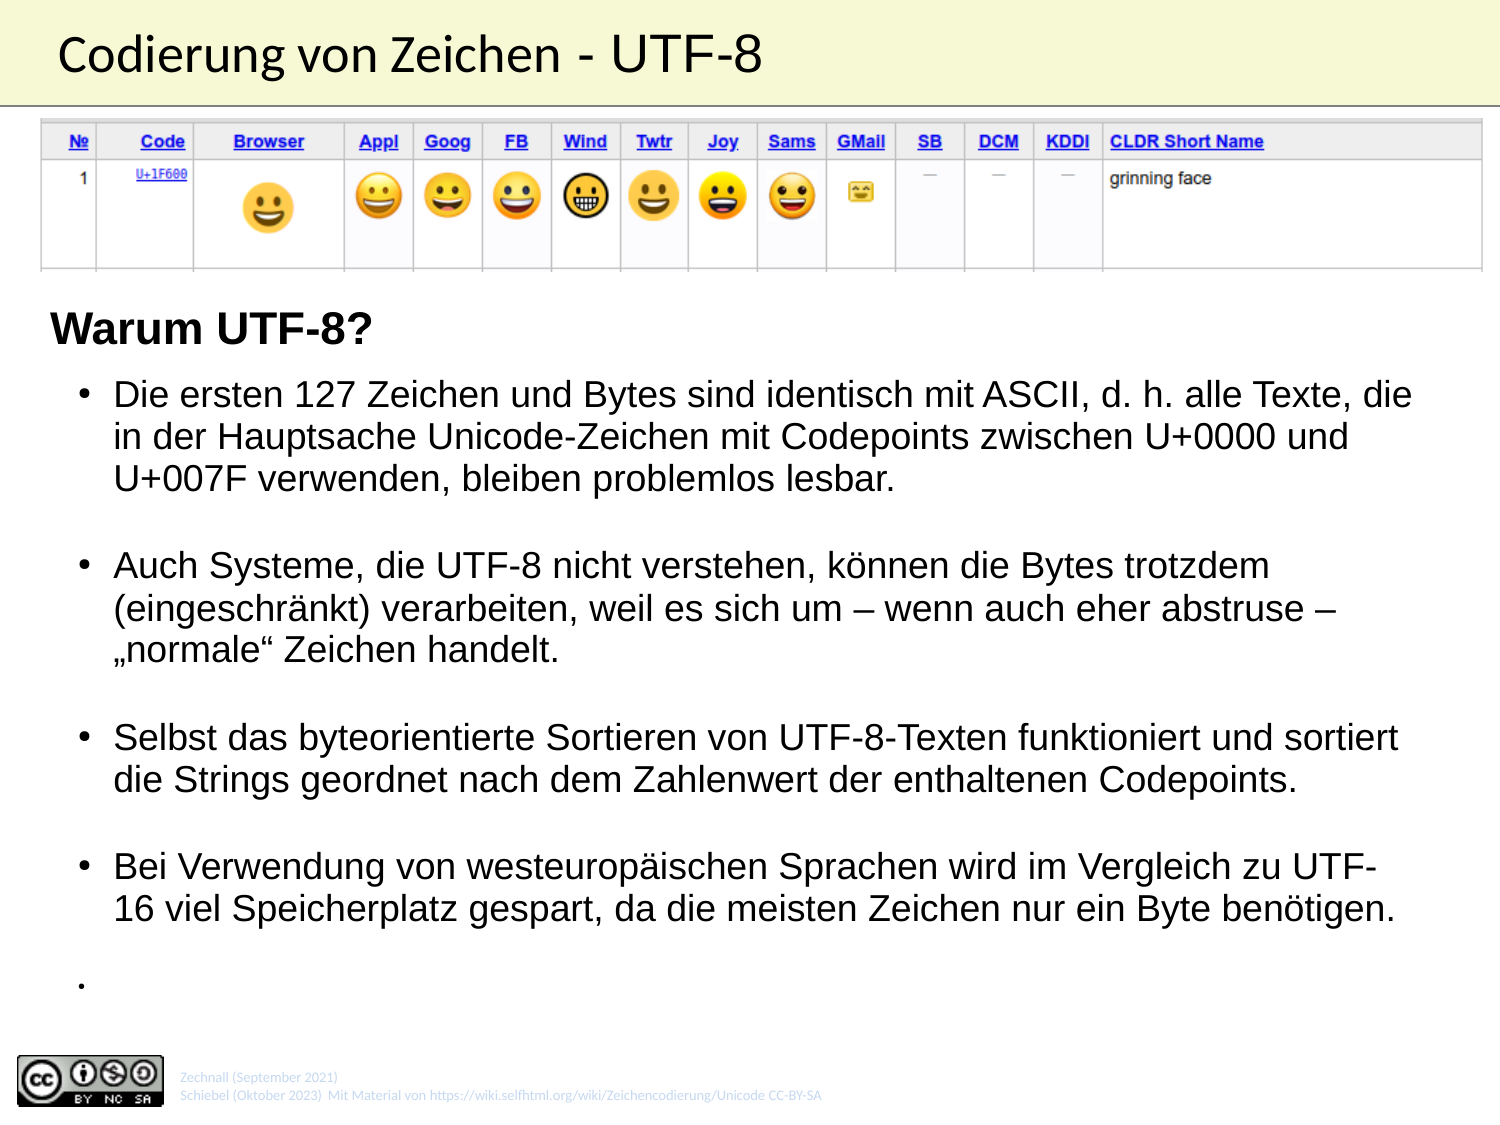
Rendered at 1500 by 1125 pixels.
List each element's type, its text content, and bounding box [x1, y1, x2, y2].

text_box Die ersten 127 Zeichen und Bytes sind identisch mit ASCII, d. h. alle Texte, die in der Hauptsache Unicode-Zeichen mit Codepoints zwischen U+0000 und U+007F verwenden, bleiben problemlos lesbar. Auch Systeme, die UTF-8 nicht verstehen, können die Bytes trotzdem (eingeschränkt) verarbeiten, weil es sich um – wenn auch eher abstruse – „normale“ Zeichen handelt. Selbst das byteorientierte Sortieren von UTF-8-Texten funktioniert und sortiert die Strings geordnet nach dem Zahlenwert der enthaltenen Codepoints. Bei Verwendung von westeuropäischen Sprachen wird im Vergleich zu UTF-16 viel Speicherplatz gespart, da die meisten Zeichen nur ein Byte benötigen. [63, 366, 1430, 1028]
picture [17, 1055, 164, 1107]
title Codierung von Zeichen - UTF-8 [59, 5, 1016, 104]
picture [35, 118, 1490, 272]
text_box Warum UTF-8? [35, 295, 1087, 367]
